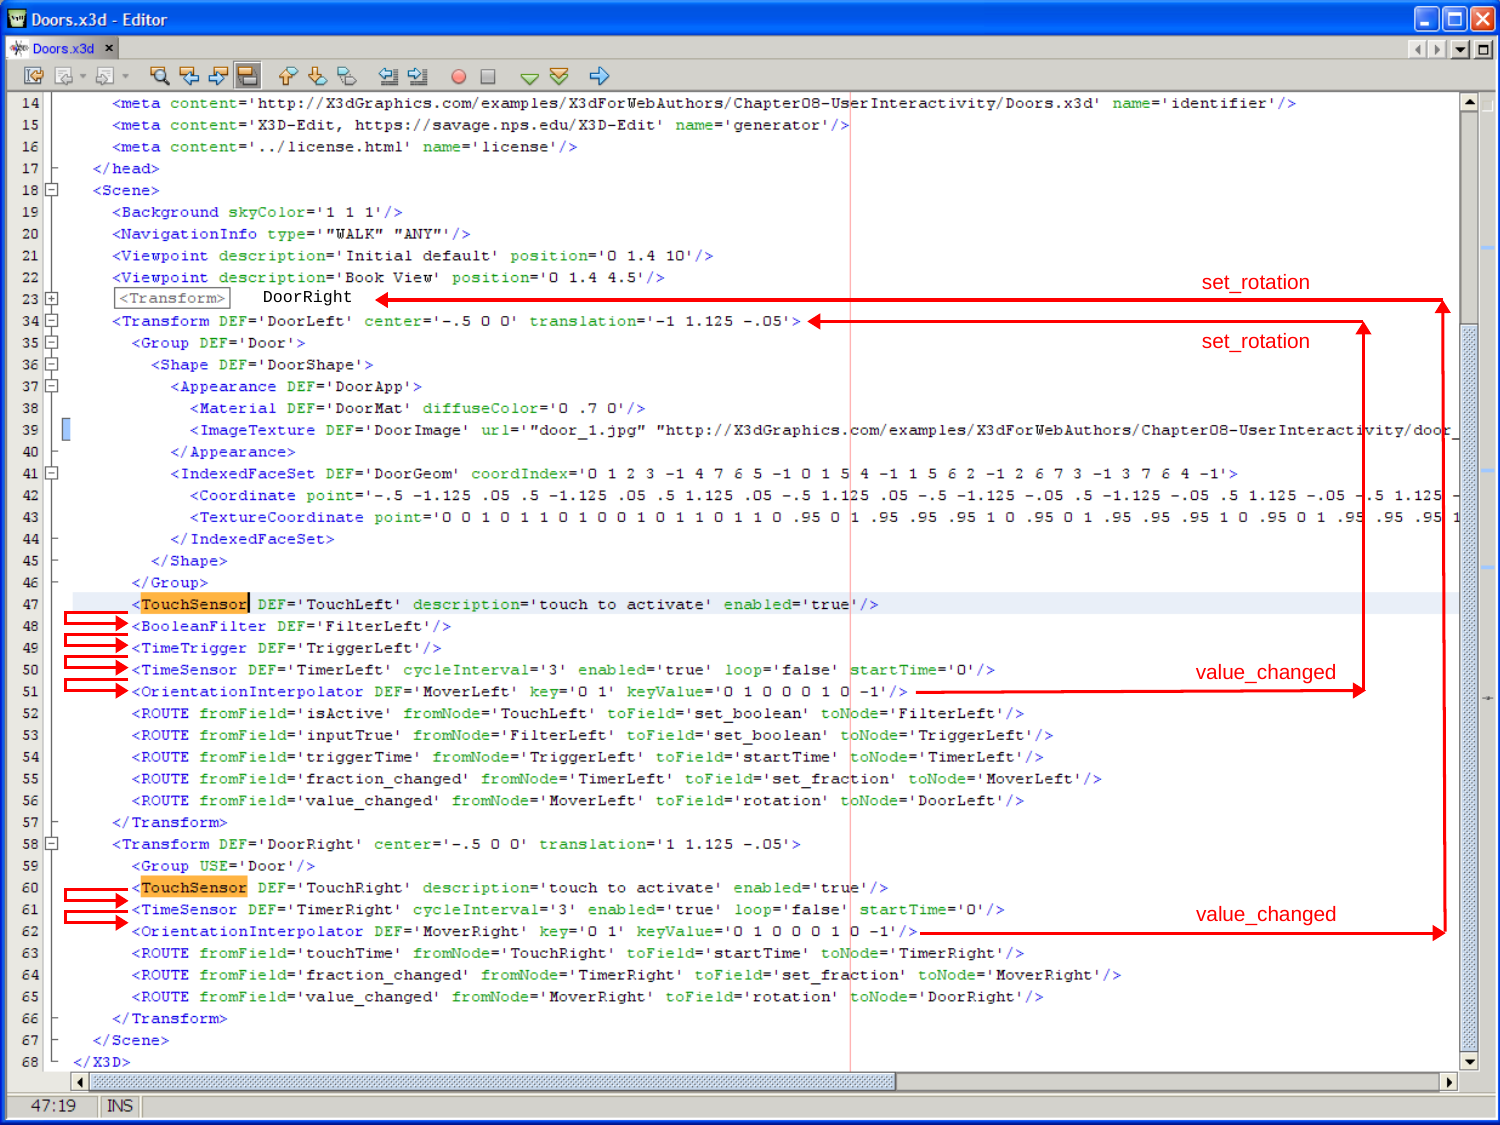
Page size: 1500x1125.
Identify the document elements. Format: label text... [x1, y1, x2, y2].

text_box value_changed [1181, 895, 1352, 933]
text_box DoorRight [248, 281, 368, 315]
text_box set_rotation [1187, 263, 1325, 302]
picture [0, 0, 1500, 1125]
text_box value_changed [1181, 652, 1352, 691]
text_box set_rotation [1187, 322, 1325, 361]
